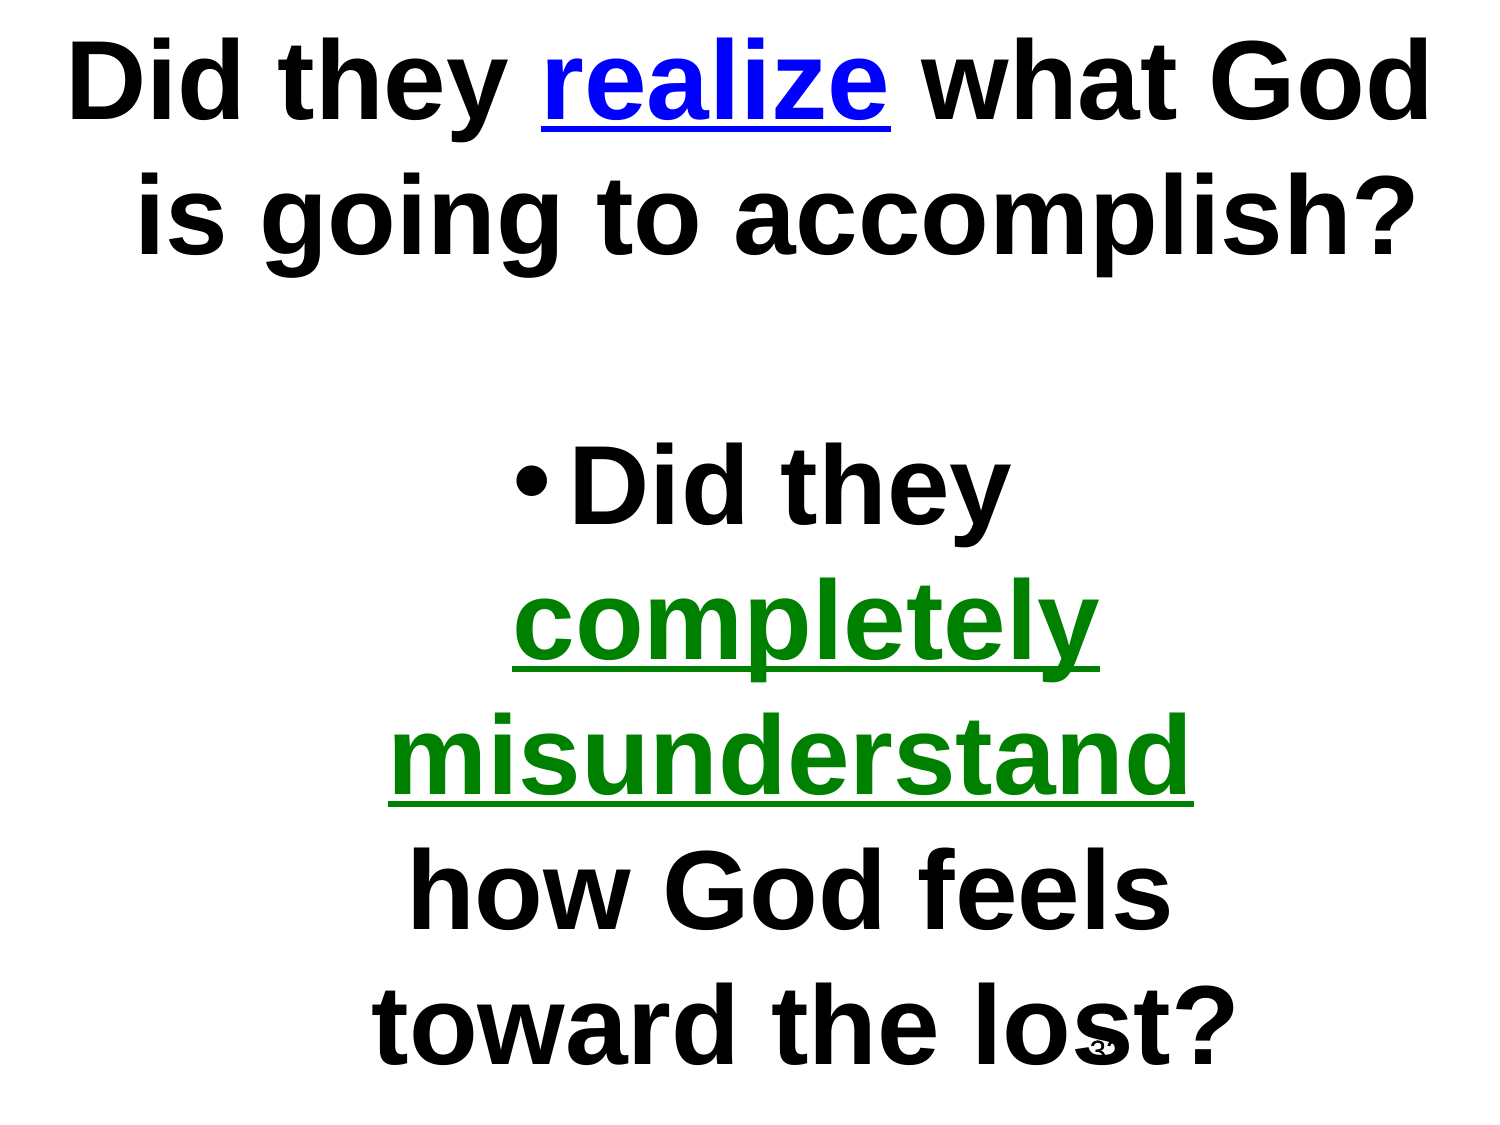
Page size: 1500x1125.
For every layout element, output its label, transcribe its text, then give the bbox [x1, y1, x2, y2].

text_box Did they realize what God is going to accomplish? Did they completely misunderstand how God feels toward the lost? [0, 0, 1500, 1125]
